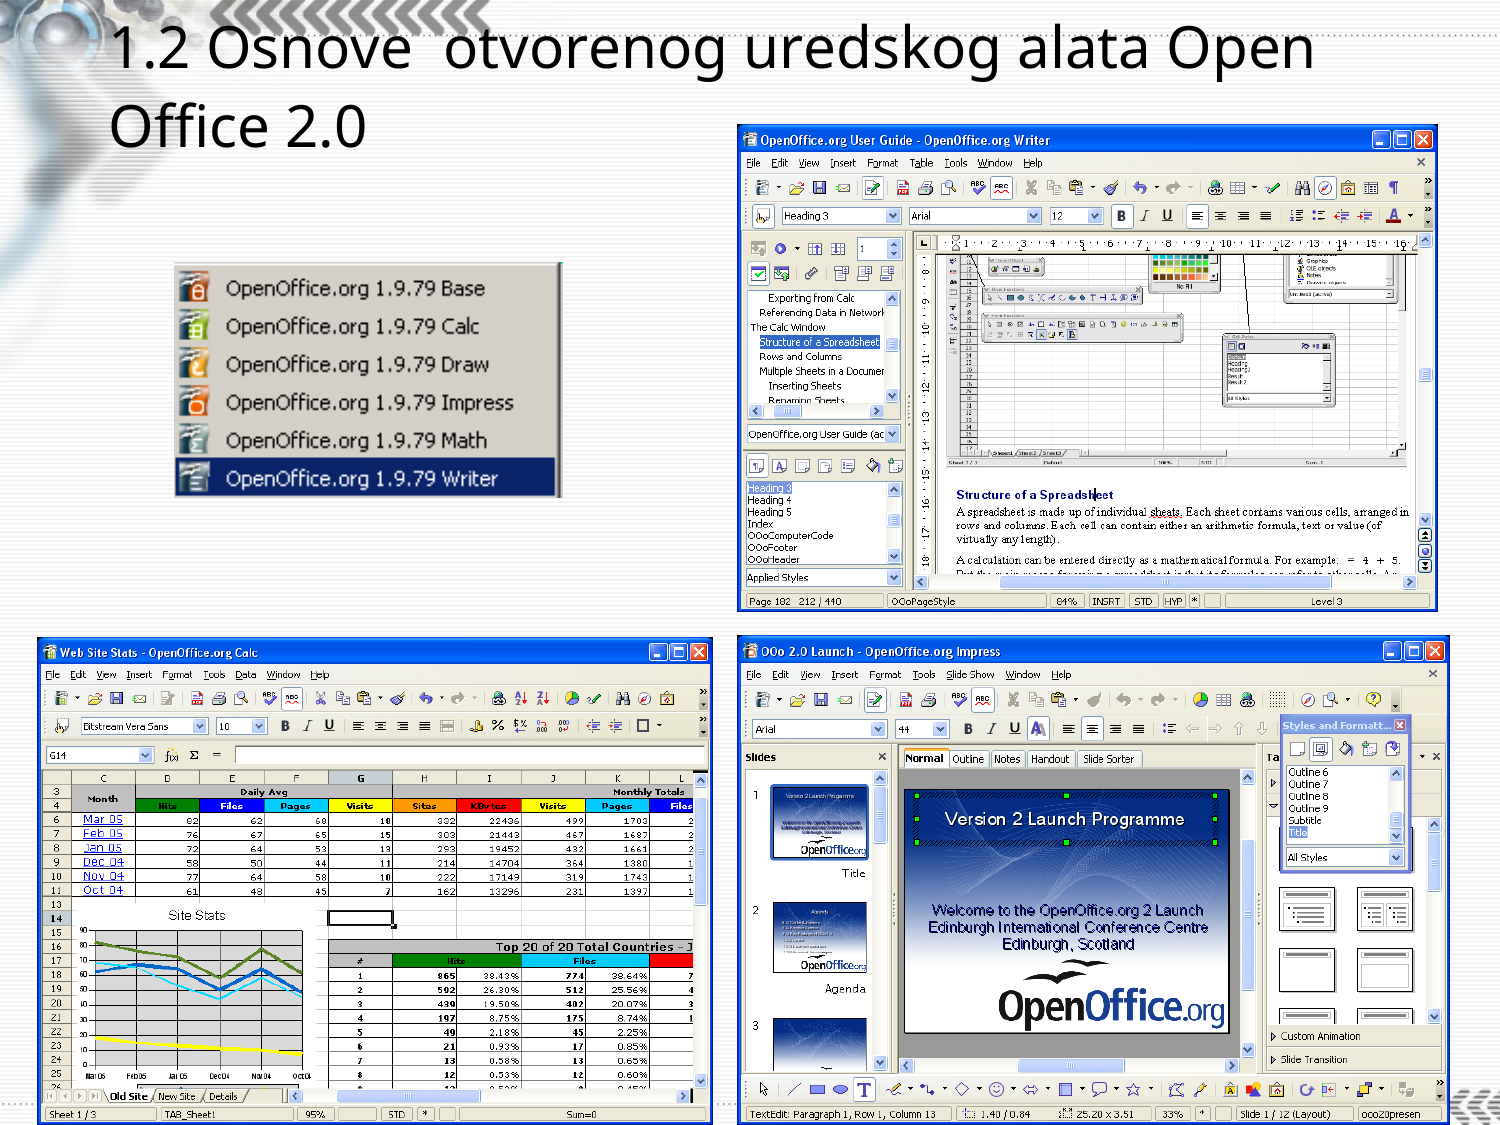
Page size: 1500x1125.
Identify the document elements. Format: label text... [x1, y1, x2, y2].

title 1.2 Osnove otvorenog uredskog alata Open Office 2.0 [94, 16, 1407, 173]
picture [0, 0, 1500, 1125]
